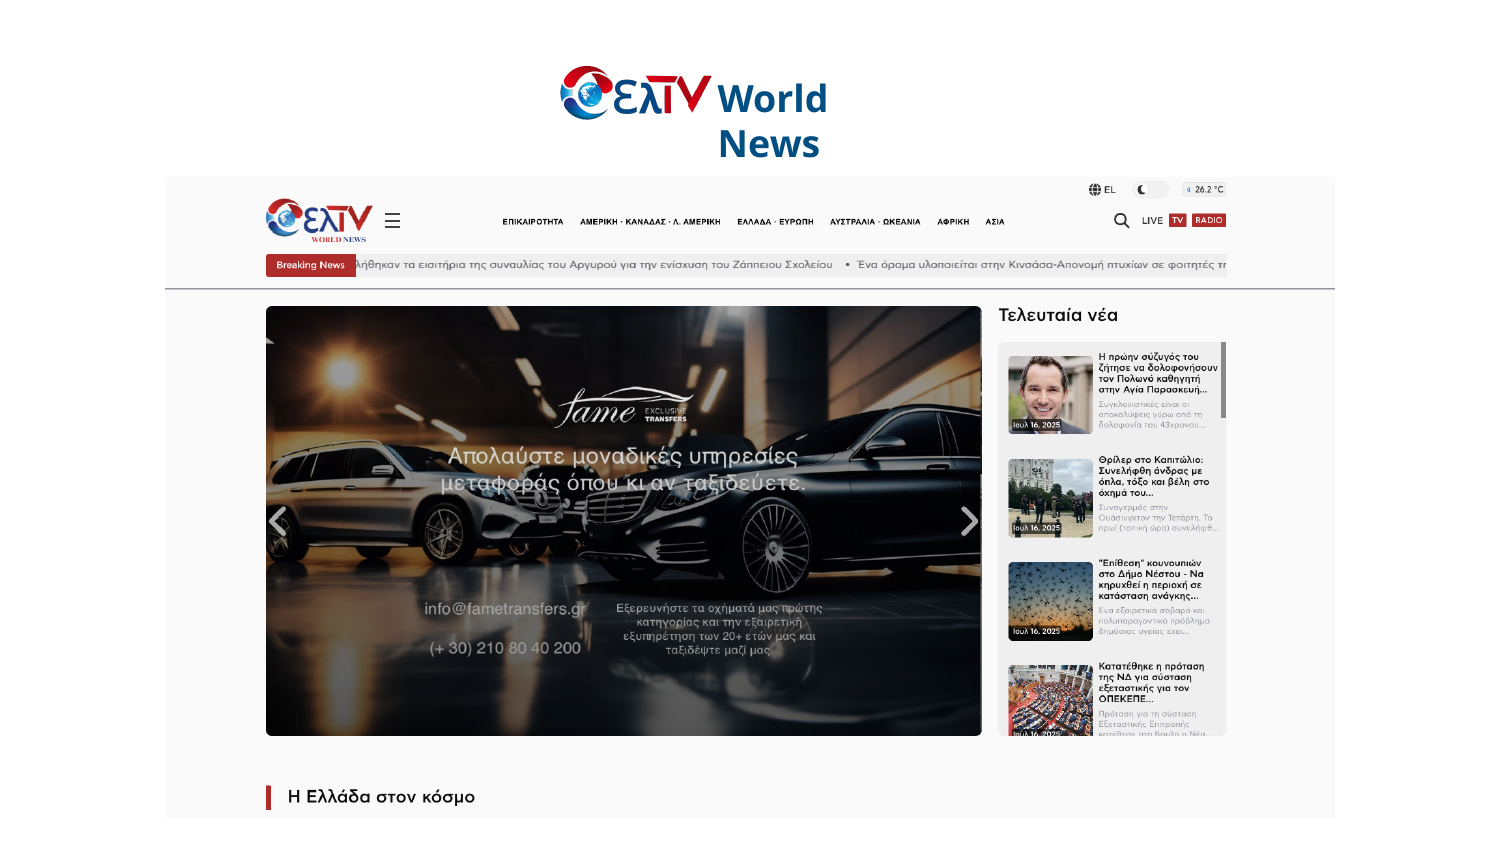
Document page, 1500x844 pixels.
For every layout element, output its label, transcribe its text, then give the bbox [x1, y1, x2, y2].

text_box World News [702, 59, 940, 180]
picture [560, 65, 712, 121]
picture [165, 177, 1335, 818]
